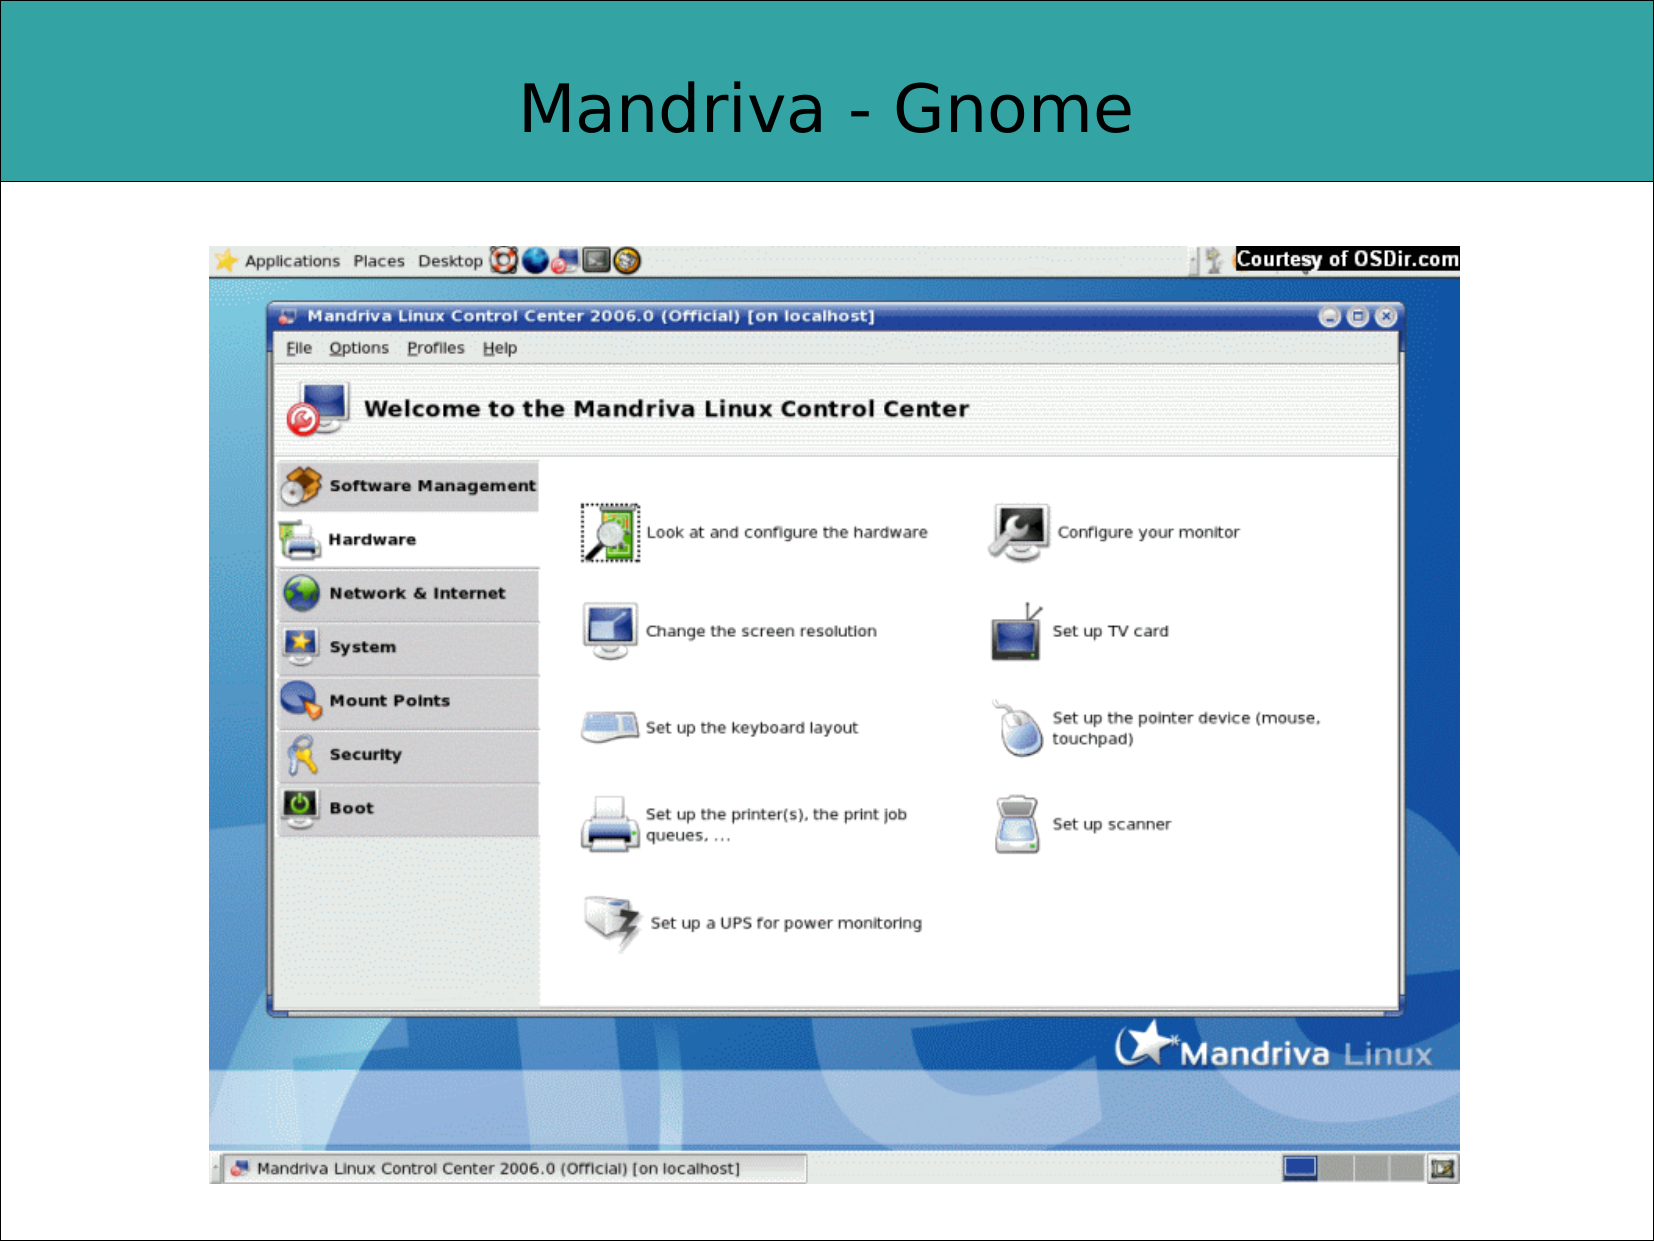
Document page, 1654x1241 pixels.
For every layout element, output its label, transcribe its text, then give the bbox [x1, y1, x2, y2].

title Mandriva - Gnome [82, 49, 1571, 170]
picture [209, 246, 1460, 1184]
